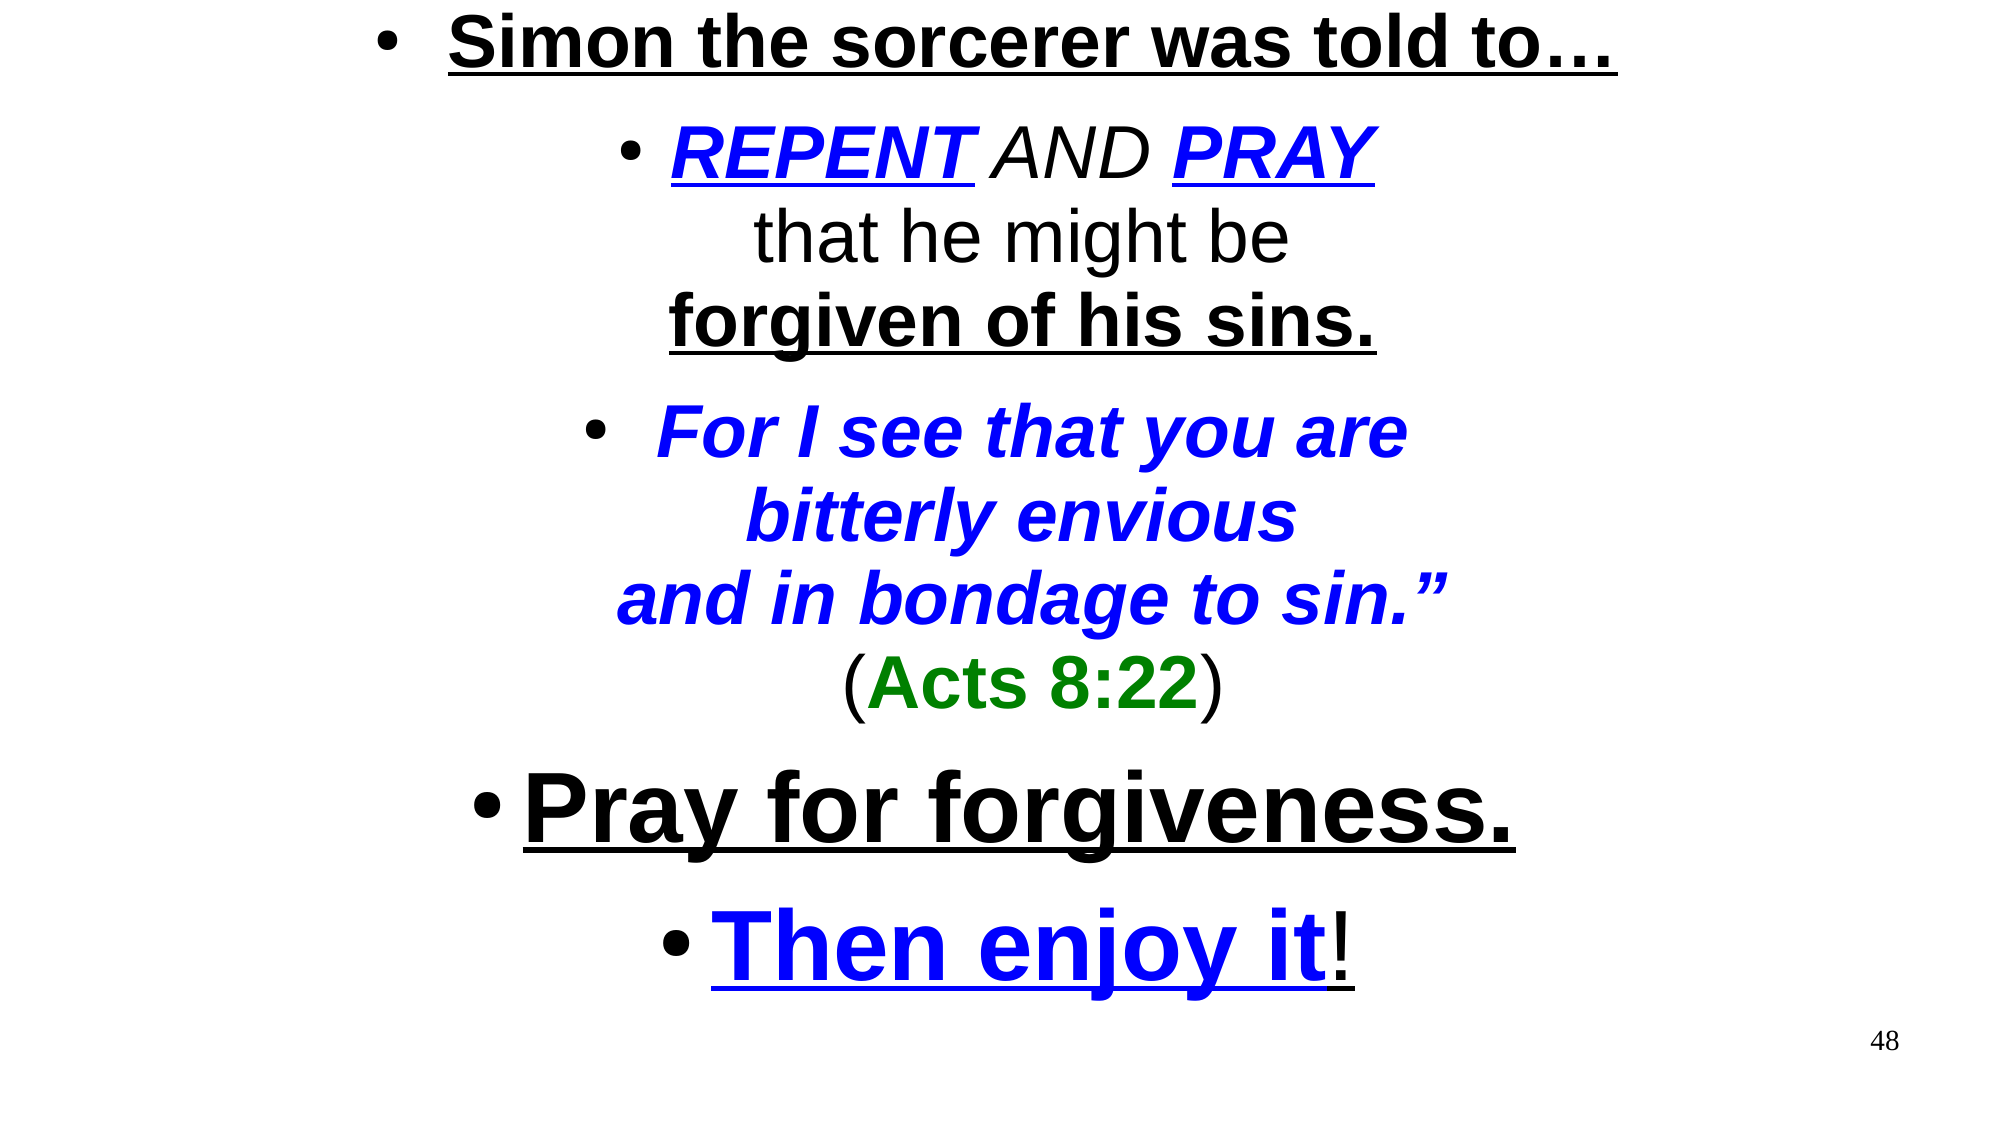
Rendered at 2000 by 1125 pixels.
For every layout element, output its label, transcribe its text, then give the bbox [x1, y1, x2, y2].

list Simon the sorcerer was told to… REPENT AND PRAY that he might be forgiven of his sins. For I see that you are bitterly envious and in bondage to sin.” (Acts 8:22) Pray for forgiveness. Then enjoy it! [0, 0, 1996, 1123]
